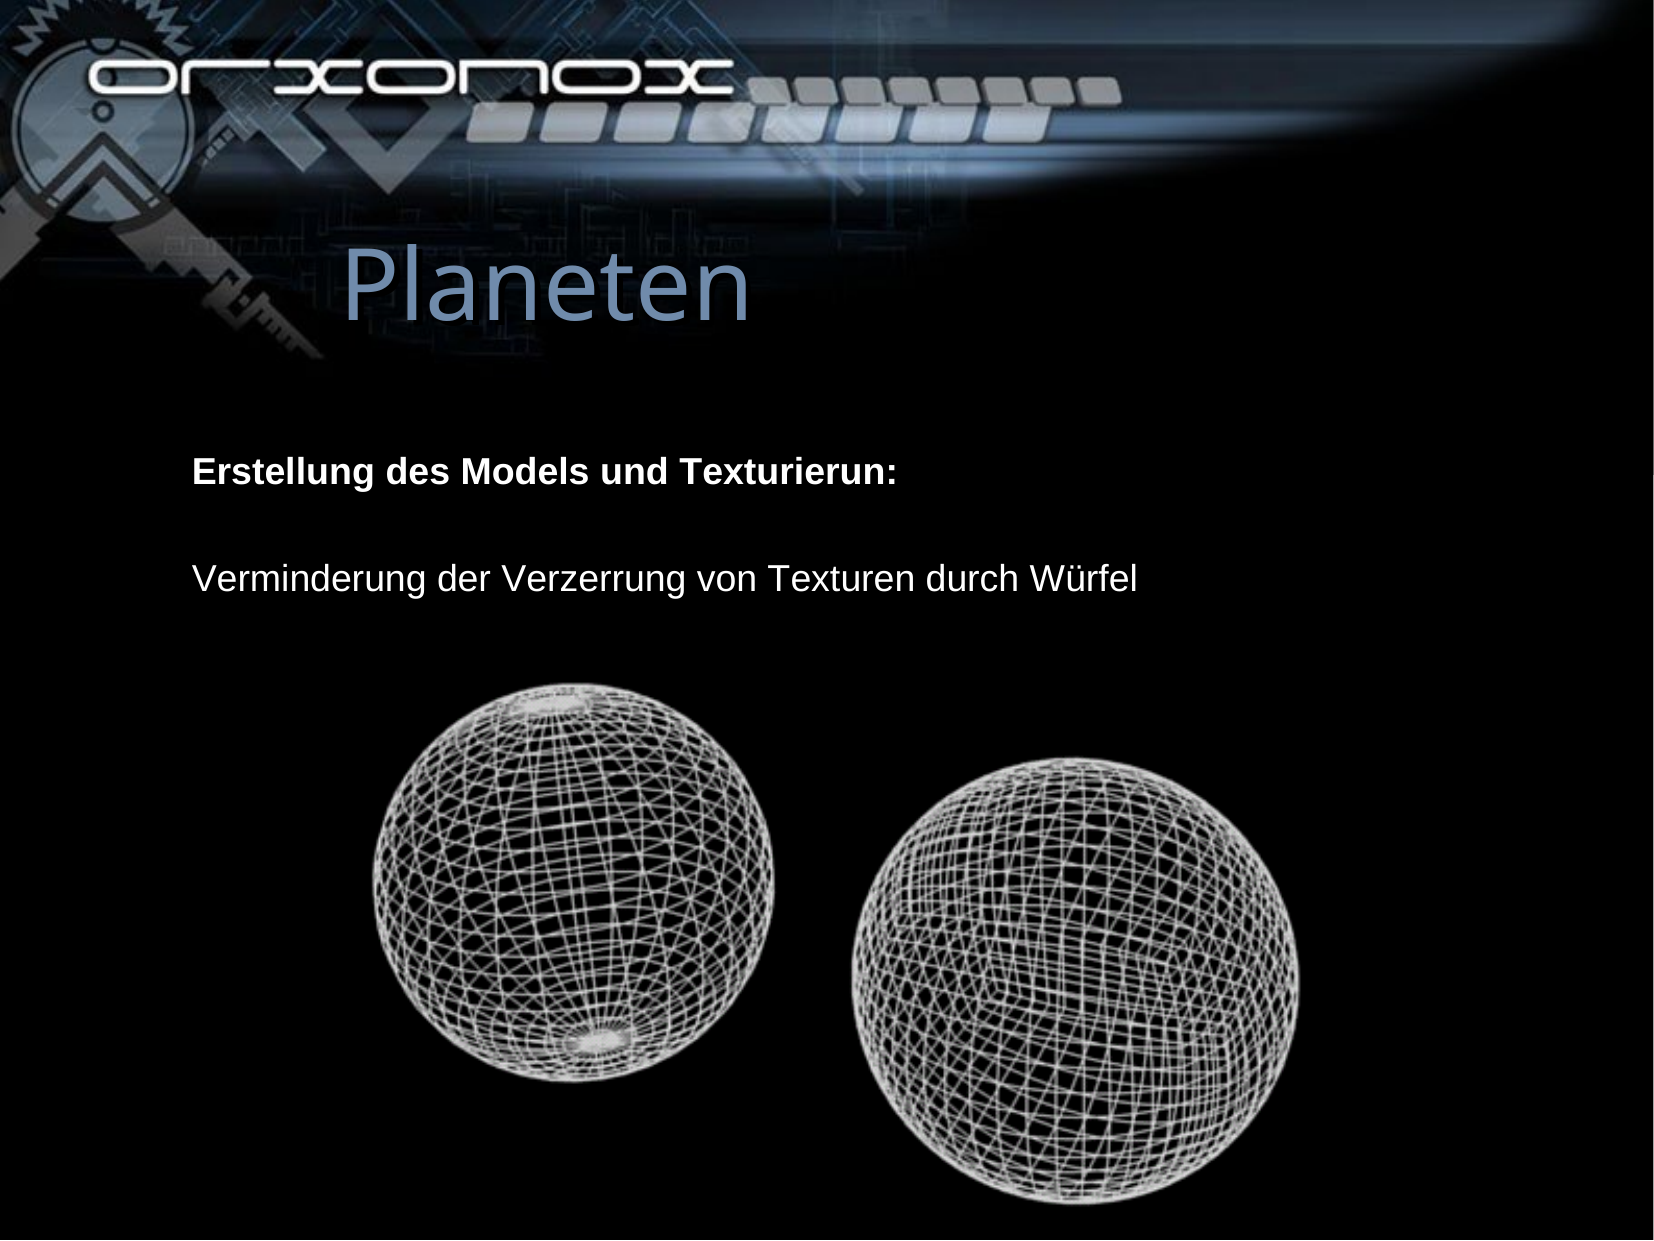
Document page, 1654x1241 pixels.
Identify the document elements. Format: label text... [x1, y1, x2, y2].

picture [354, 671, 1309, 1211]
text_box Planeten [324, 205, 1300, 337]
text_box Erstellung des Models und Texturierun: Verminderung der Verzerrung von Texturen durch Würfel [177, 442, 1329, 673]
picture [0, 0, 1654, 475]
